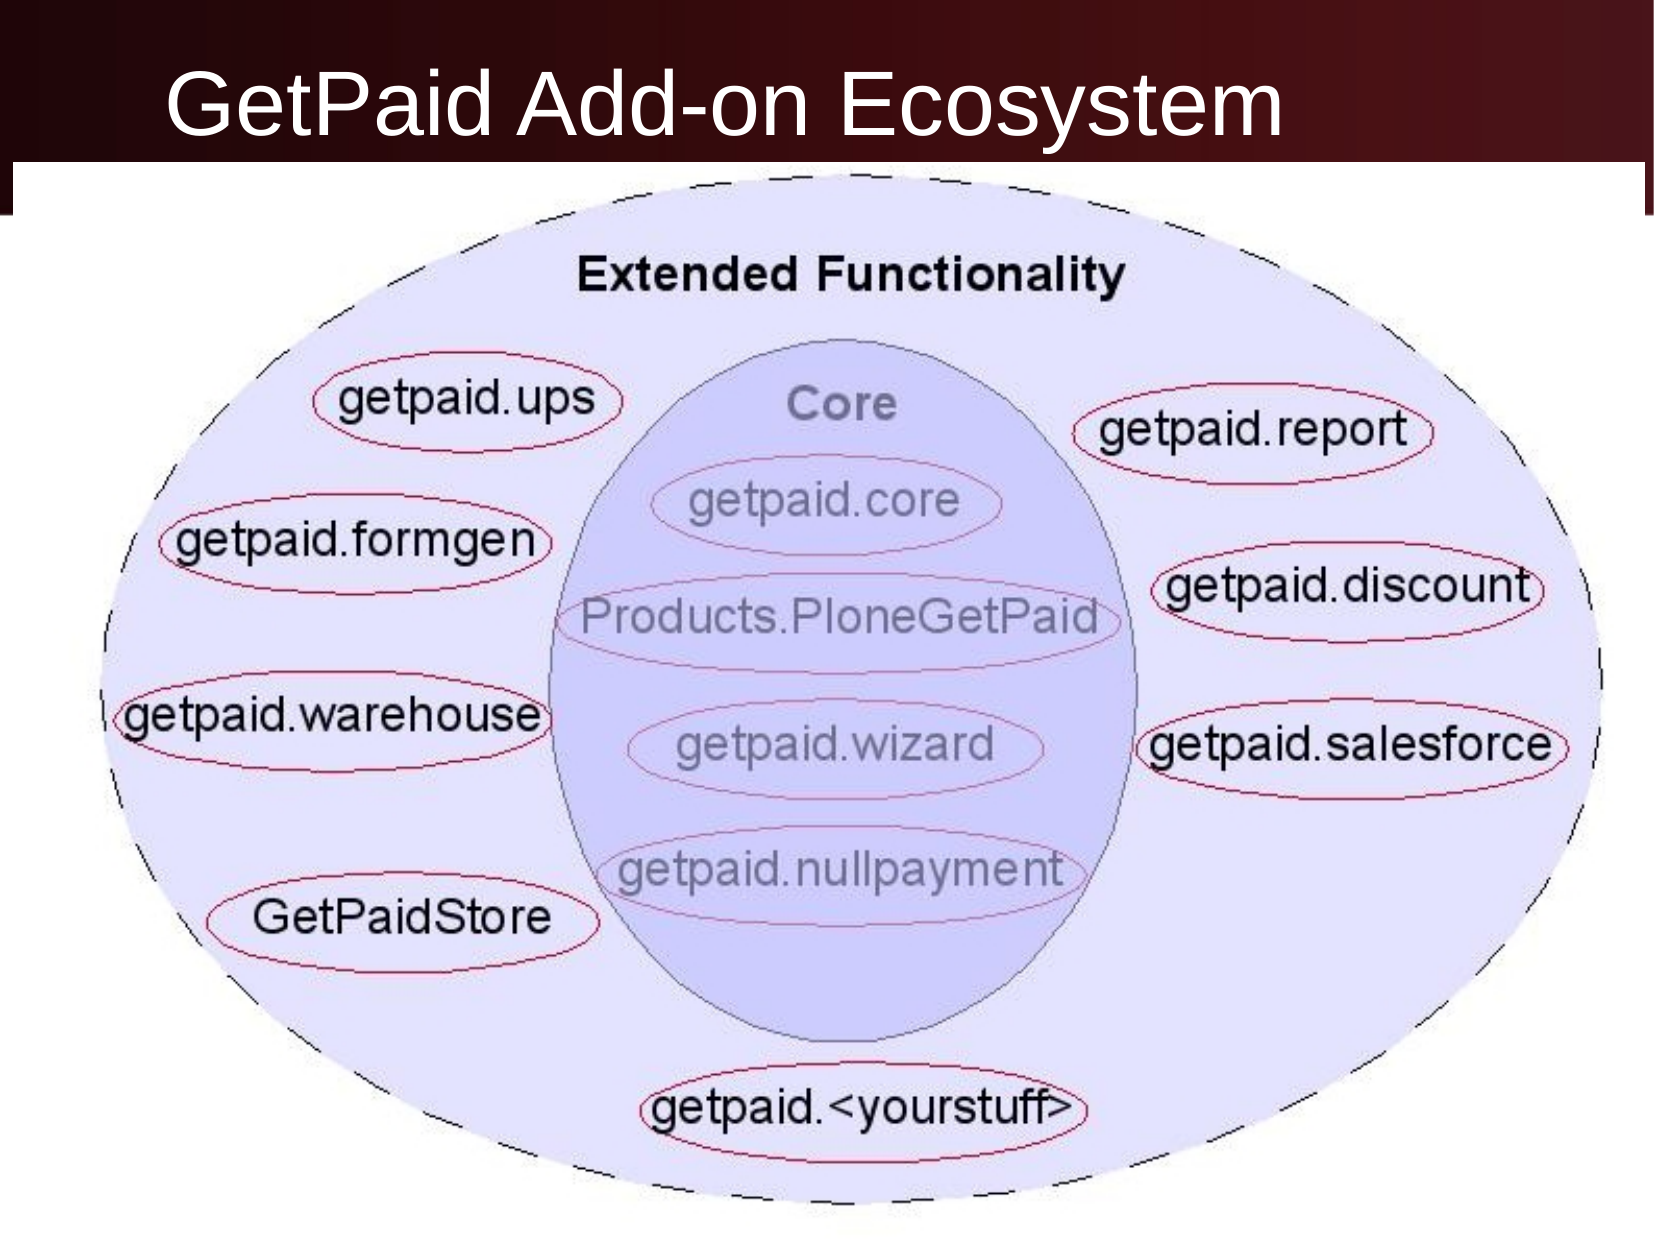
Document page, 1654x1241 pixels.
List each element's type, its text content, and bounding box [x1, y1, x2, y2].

text_box GetPaid Add-on Ecosystem [94, 52, 1359, 156]
picture [0, 0, 1654, 1241]
